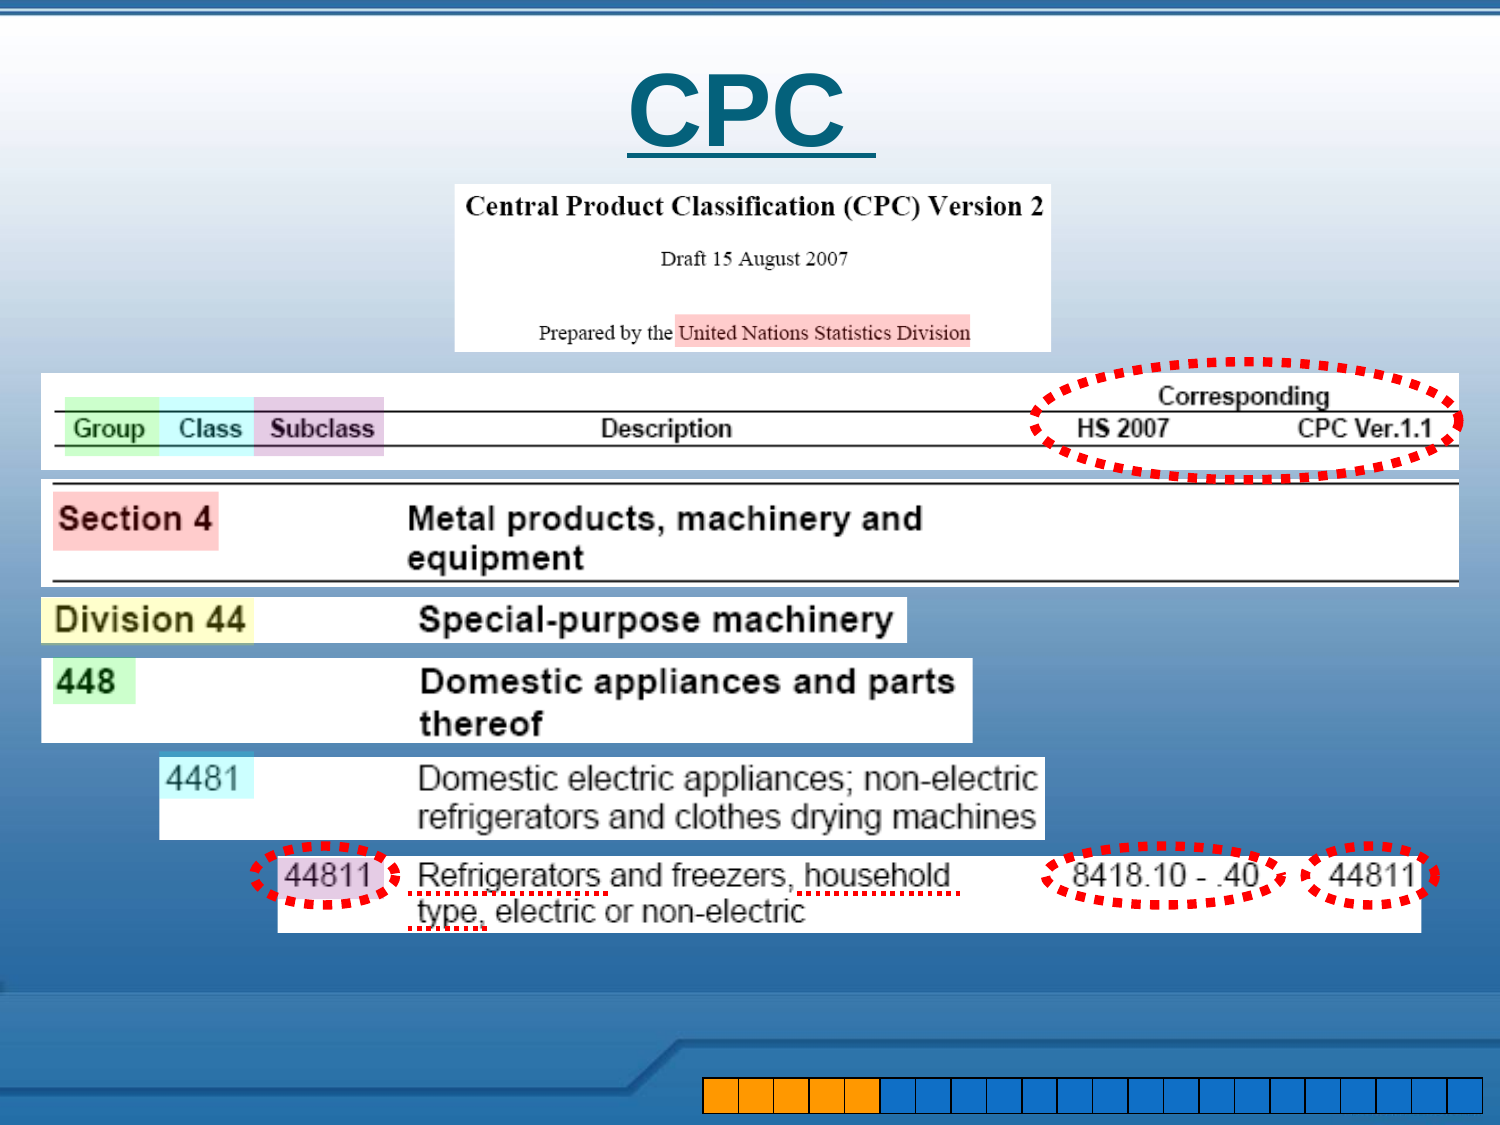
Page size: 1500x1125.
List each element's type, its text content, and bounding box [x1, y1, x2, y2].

text_box [702, 1077, 1483, 1114]
title CPC [76, 0, 1427, 168]
text_box [53, 491, 219, 551]
text_box [64, 397, 384, 457]
text_box [41, 597, 254, 646]
text_box [53, 657, 136, 705]
text_box [277, 857, 384, 900]
picture [0, 0, 1500, 1125]
text_box [159, 751, 254, 799]
text_box [674, 314, 971, 347]
